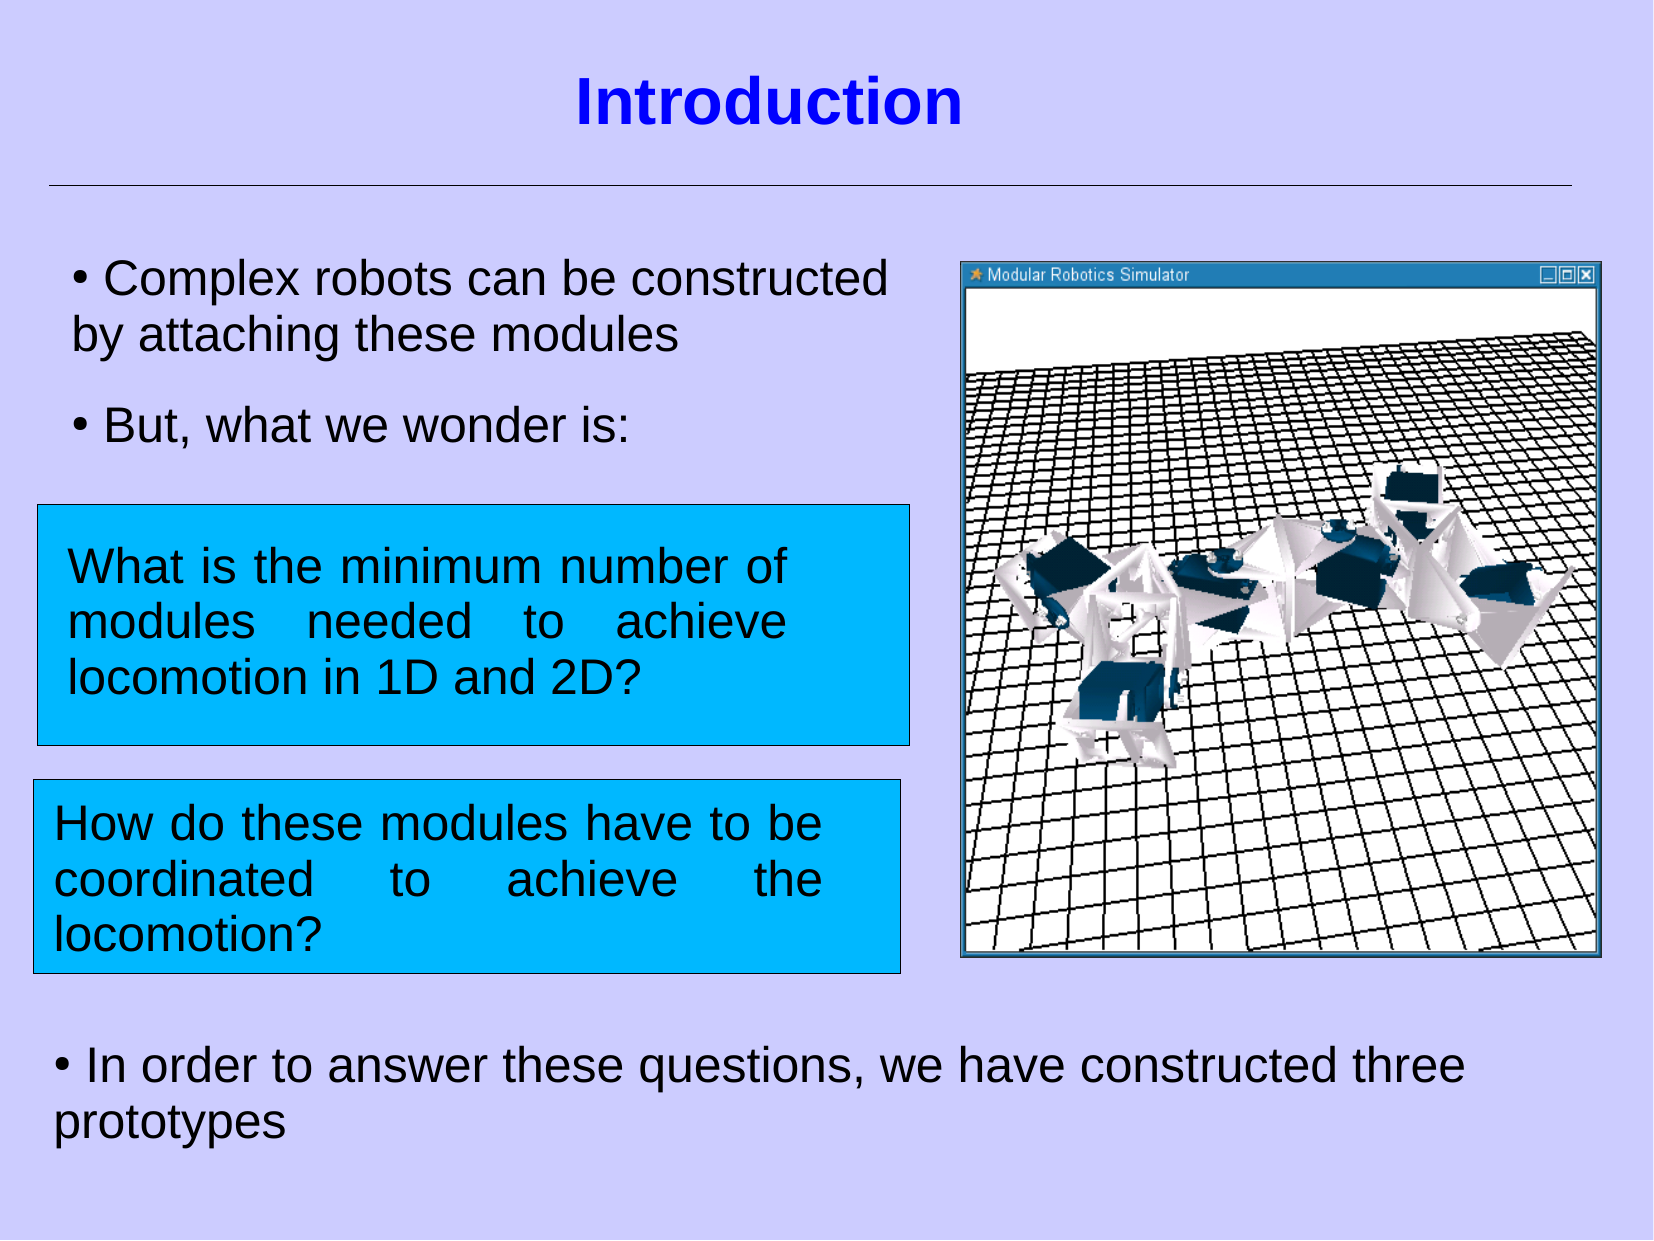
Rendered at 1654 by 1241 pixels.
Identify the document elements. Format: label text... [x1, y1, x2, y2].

title Introduction [132, 0, 1408, 191]
text_box [33, 779, 901, 974]
text_box [37, 504, 910, 746]
text_box Complex robots can be constructed by attaching these modules But, what we wonder is: [71, 250, 908, 476]
text_box What is the minimum number of modules needed to achieve locomotion in 1D and 2D? [67, 538, 899, 706]
text_box In order to answer these questions, we have constructed three prototypes [53, 1037, 1498, 1162]
text_box How do these modules have to be coordinated to achieve the locomotion? [53, 795, 885, 963]
picture [960, 261, 1602, 958]
